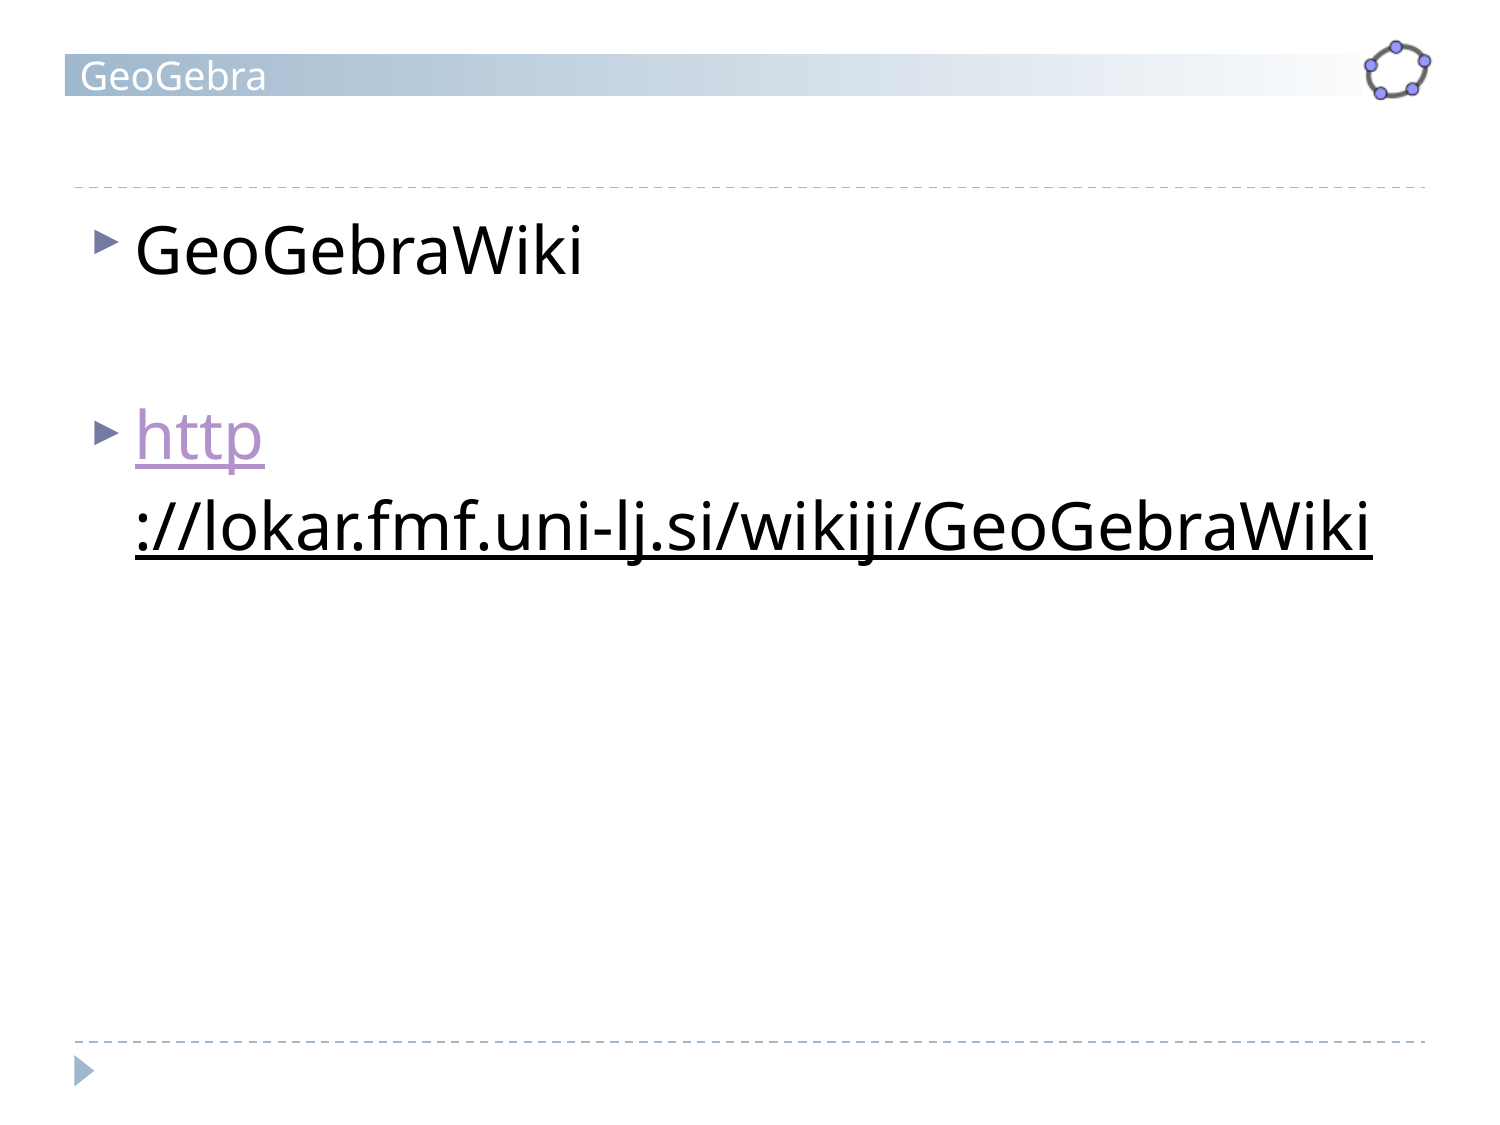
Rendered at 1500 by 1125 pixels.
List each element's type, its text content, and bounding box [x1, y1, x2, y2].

picture [1362, 35, 1434, 103]
list GeoGebraWiki http://lokar.fmf.uni-lj.si/wikiji/GeoGebraWiki [75, 200, 1425, 1010]
